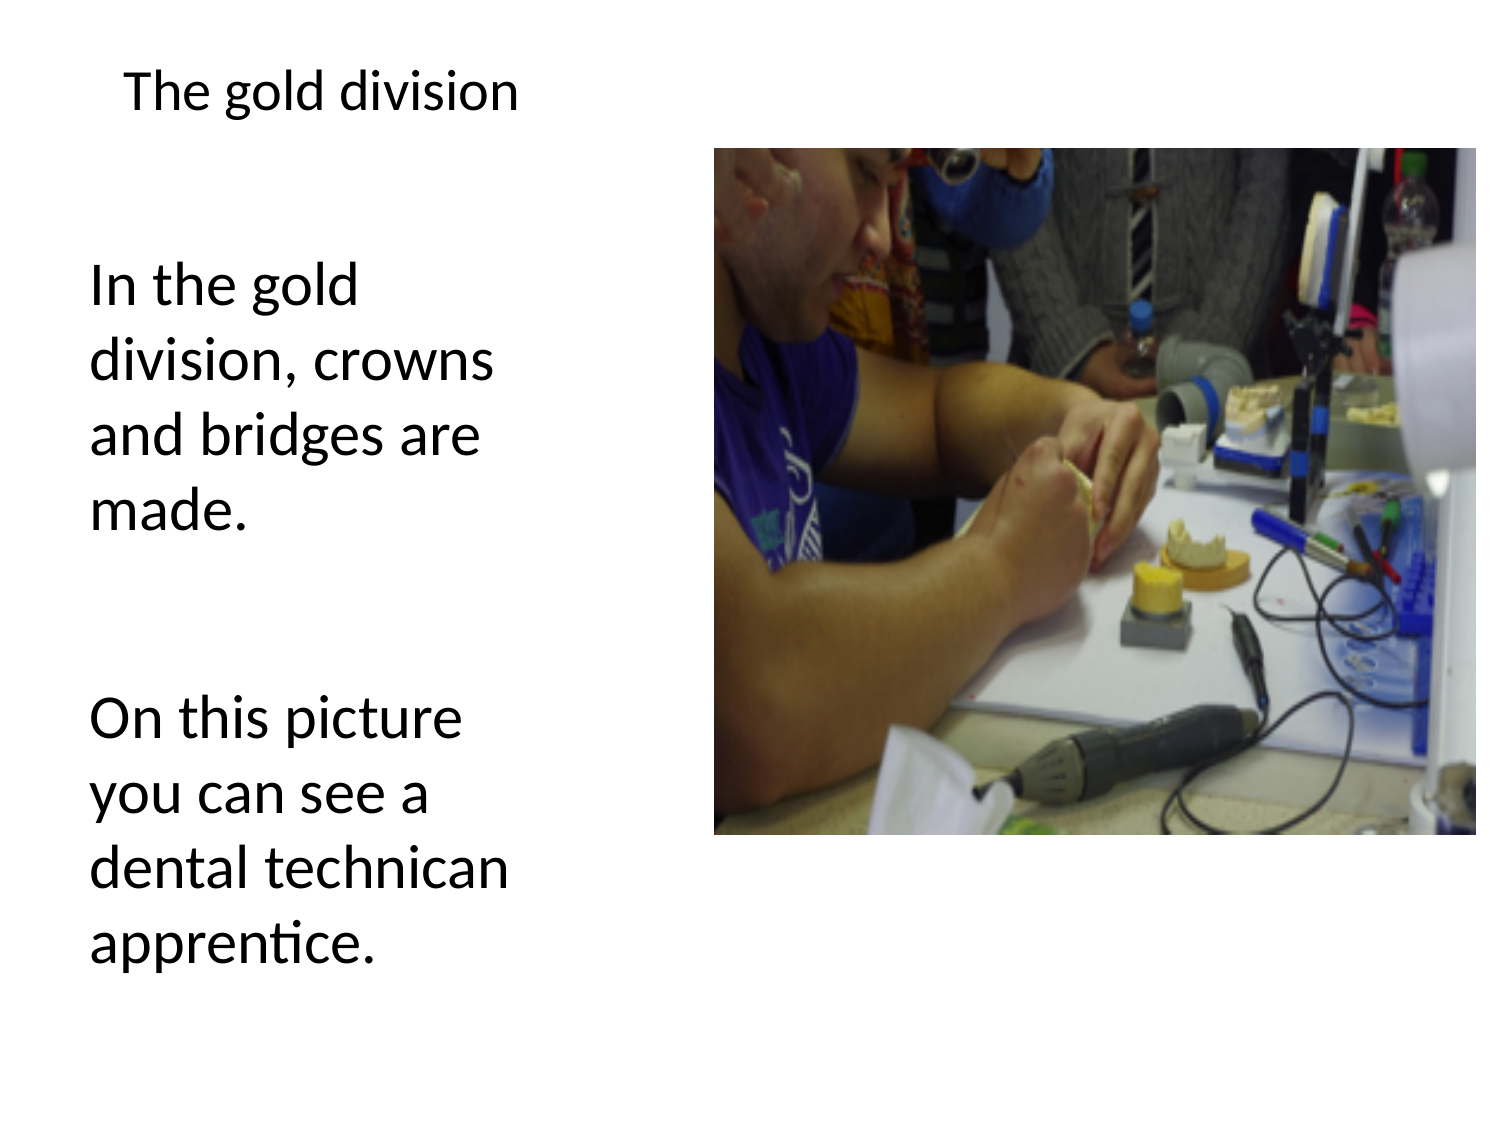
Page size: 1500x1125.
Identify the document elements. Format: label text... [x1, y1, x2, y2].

picture [714, 148, 1476, 835]
title The gold division [75, 44, 569, 235]
list In the gold division, crowns and bridges are made. On this picture you can see a dental technican apprentice. [75, 235, 573, 1005]
